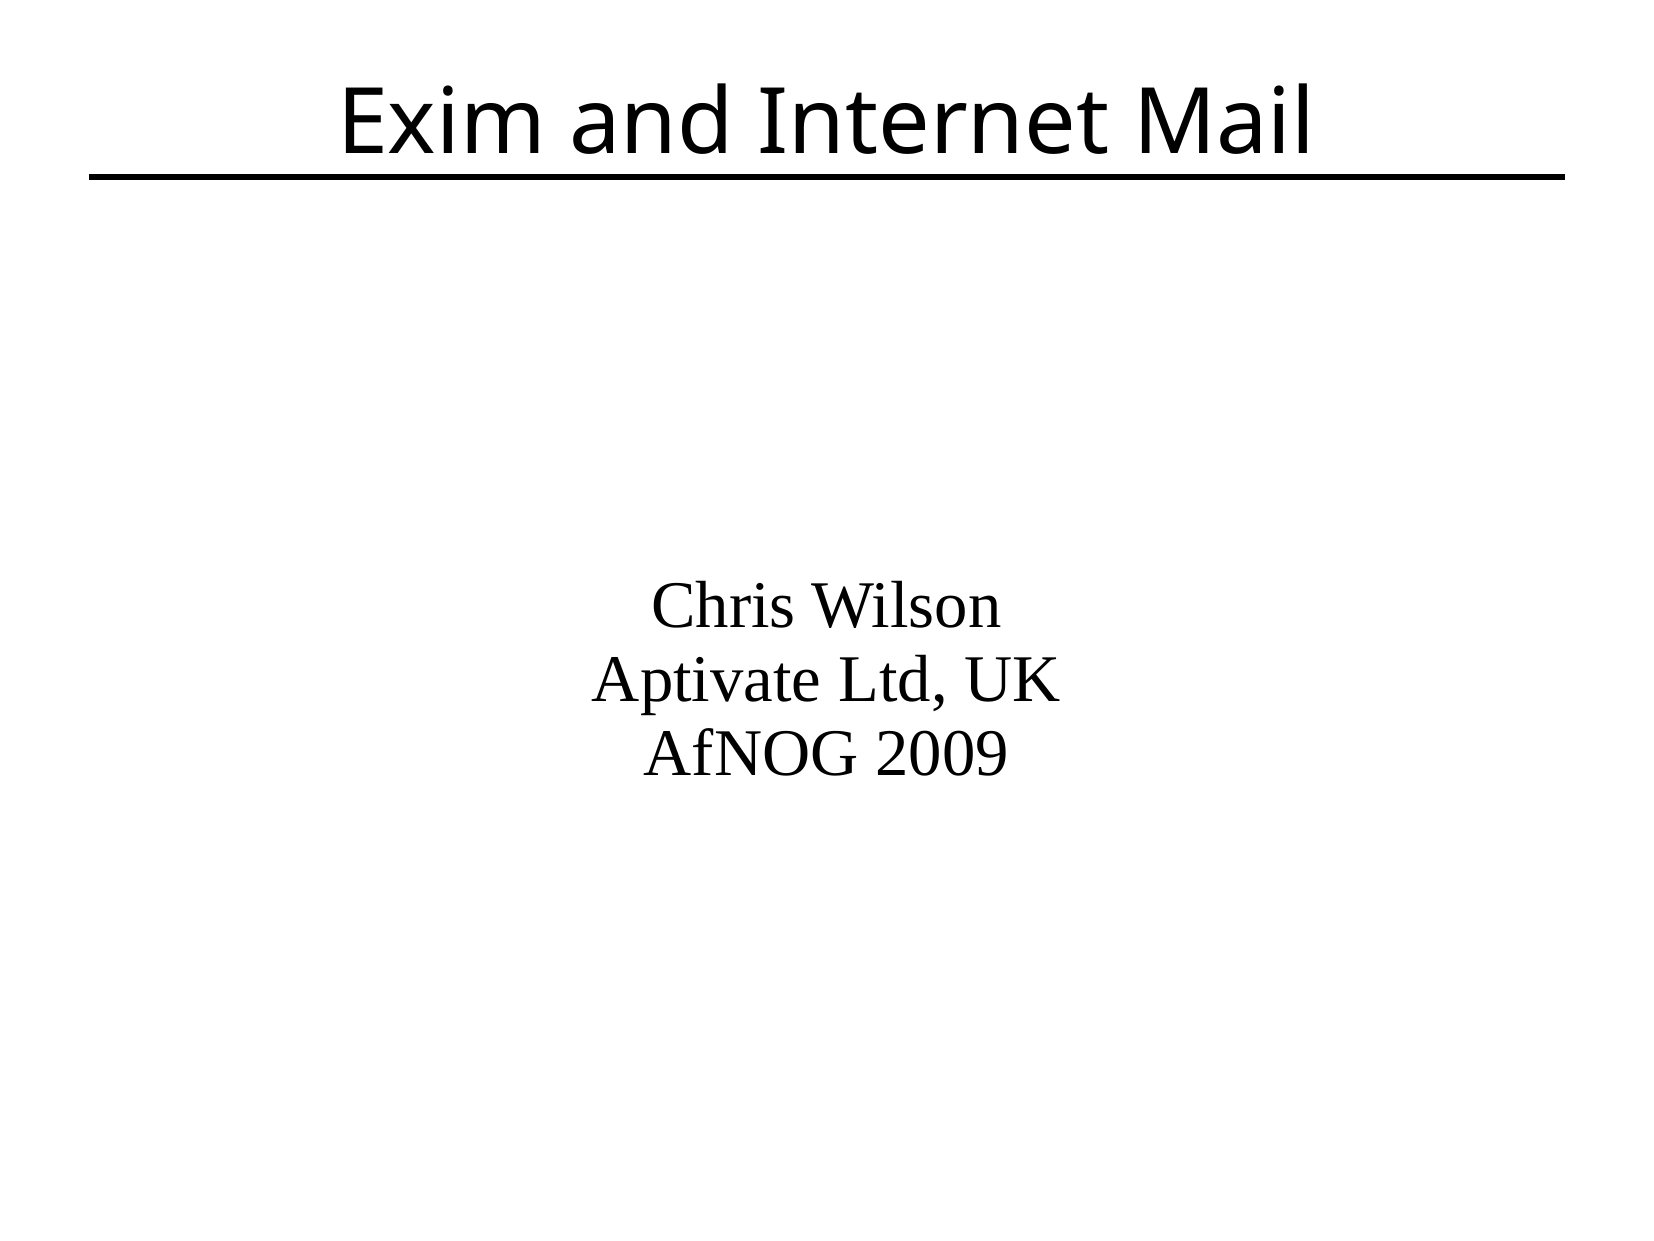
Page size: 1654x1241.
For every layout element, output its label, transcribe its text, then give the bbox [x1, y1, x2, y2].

title Exim and Internet Mail [82, 29, 1571, 207]
subtitle Chris Wilson Aptivate Ltd, UK AfNOG 2009 [82, 236, 1571, 1123]
